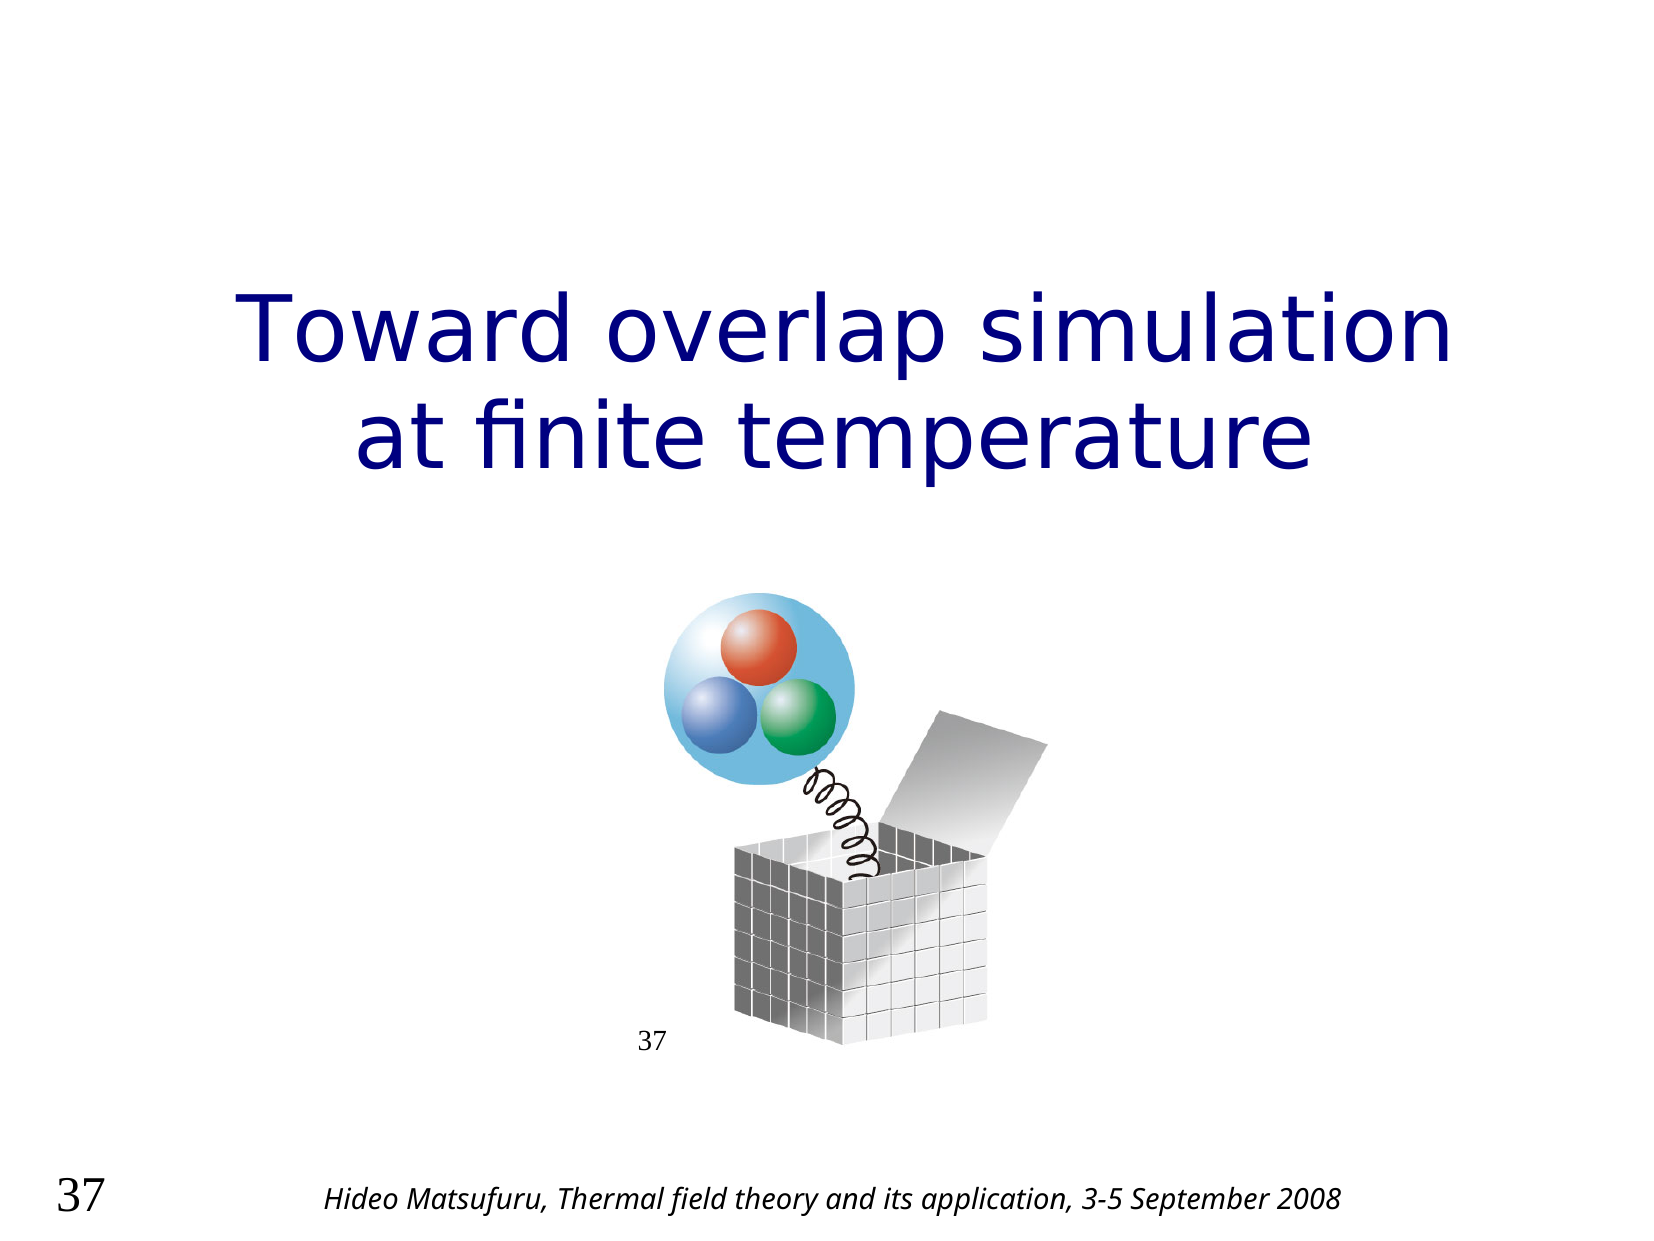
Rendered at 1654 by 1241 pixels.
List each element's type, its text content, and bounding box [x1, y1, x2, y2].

text_box Toward overlap simulation at finite temperature [236, 276, 1458, 491]
picture [649, 575, 1063, 1063]
